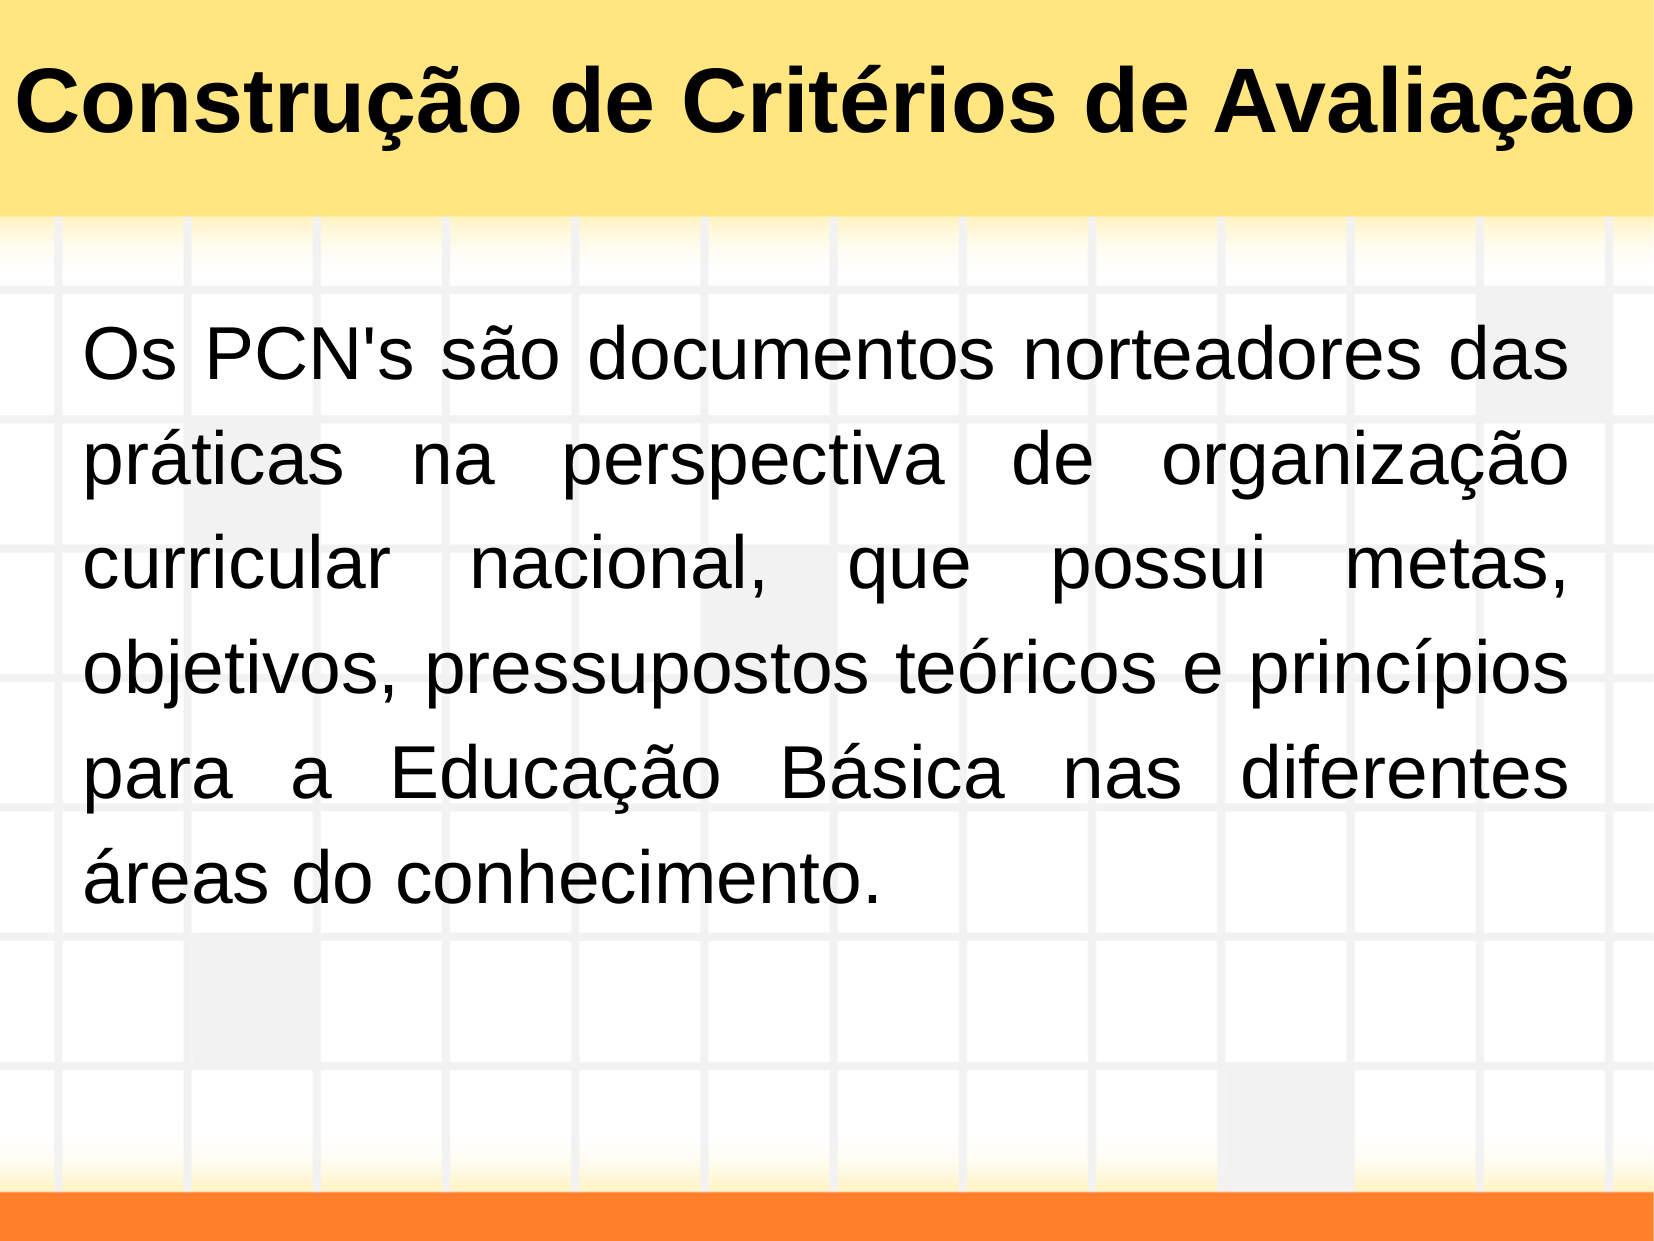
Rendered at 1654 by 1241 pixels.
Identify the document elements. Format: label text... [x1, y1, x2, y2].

list Os PCN's são documentos norteadores das práticas na perspectiva de organização curricular nacional, que possui metas, objetivos, pressupostos teóricos e princípios para a Educação Básica nas diferentes áreas do conhecimento. [82, 290, 1571, 1010]
title Construção de Critérios de Avaliação [5, 49, 1648, 257]
picture [0, 0, 1654, 1241]
